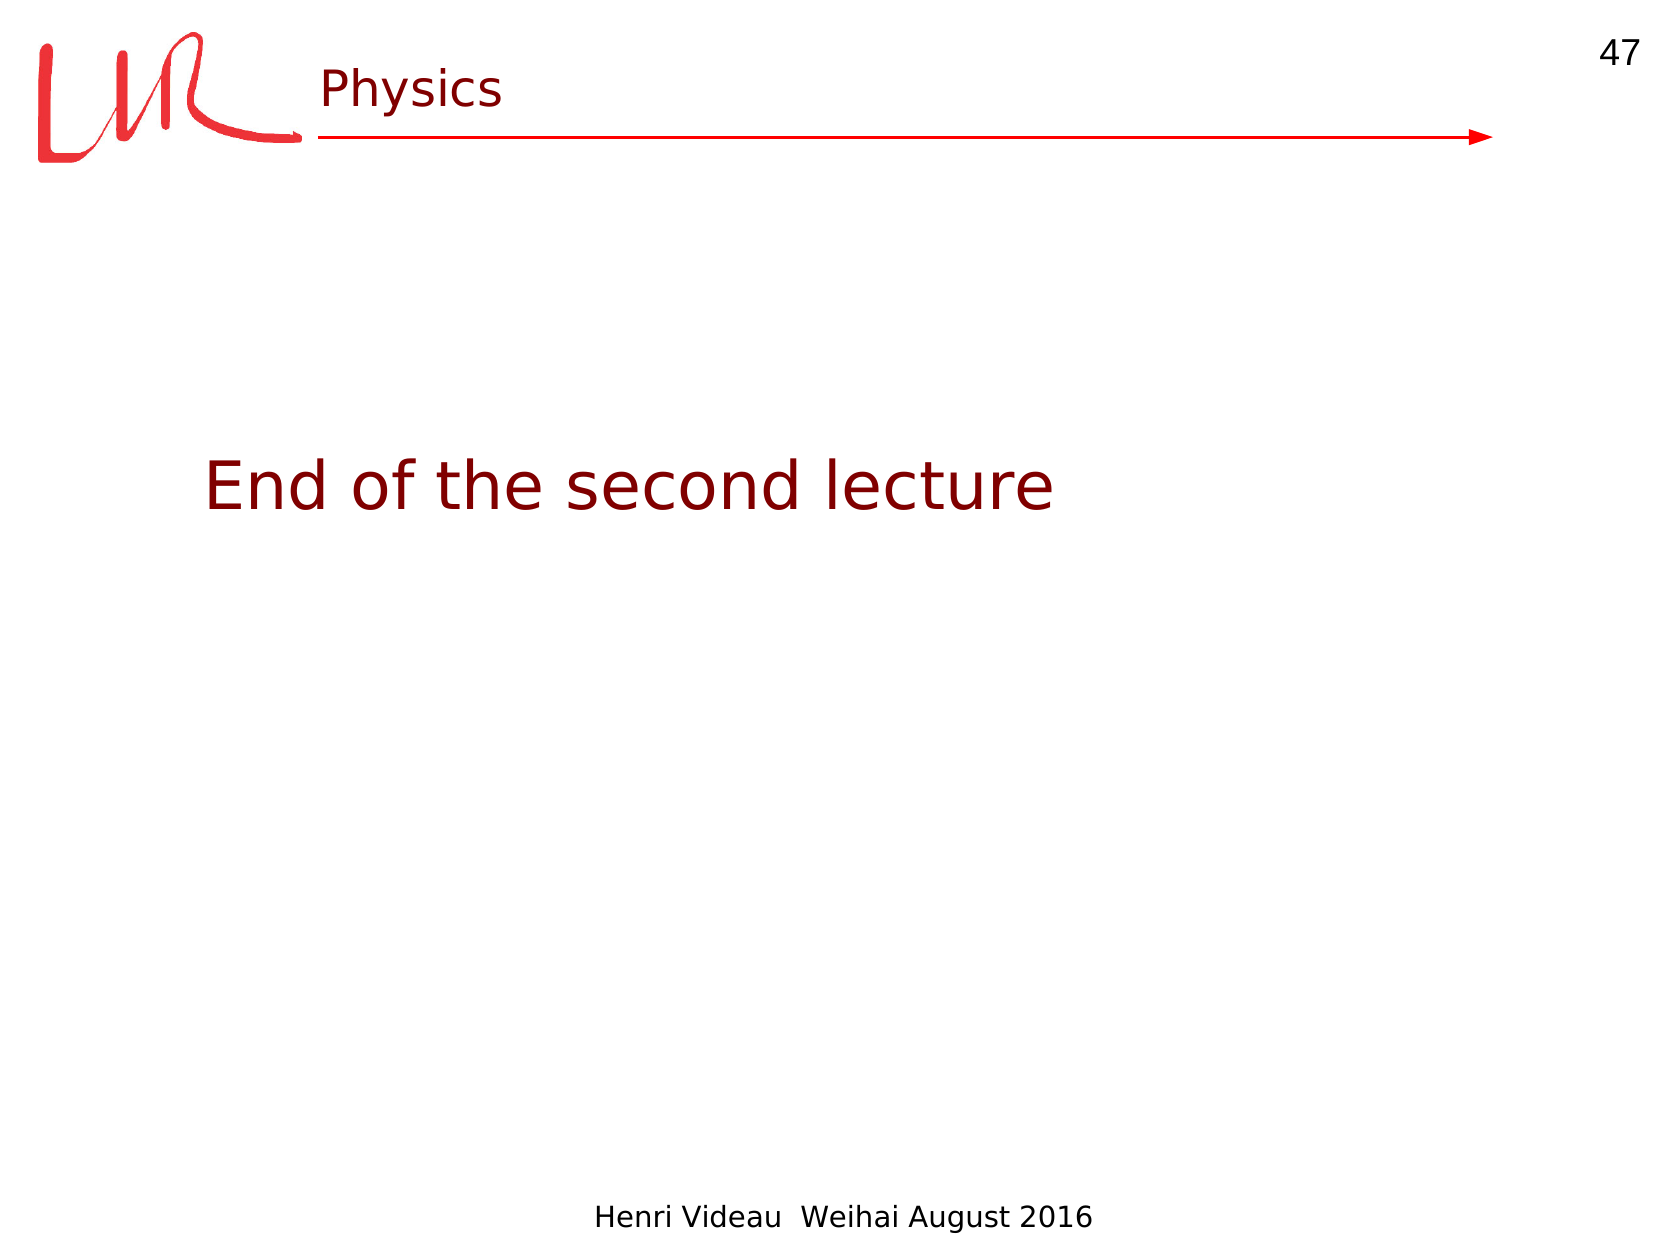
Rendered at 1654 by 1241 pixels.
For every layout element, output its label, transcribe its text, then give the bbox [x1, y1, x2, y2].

picture [38, 32, 302, 163]
text_box End of the second lecture [203, 448, 1055, 526]
